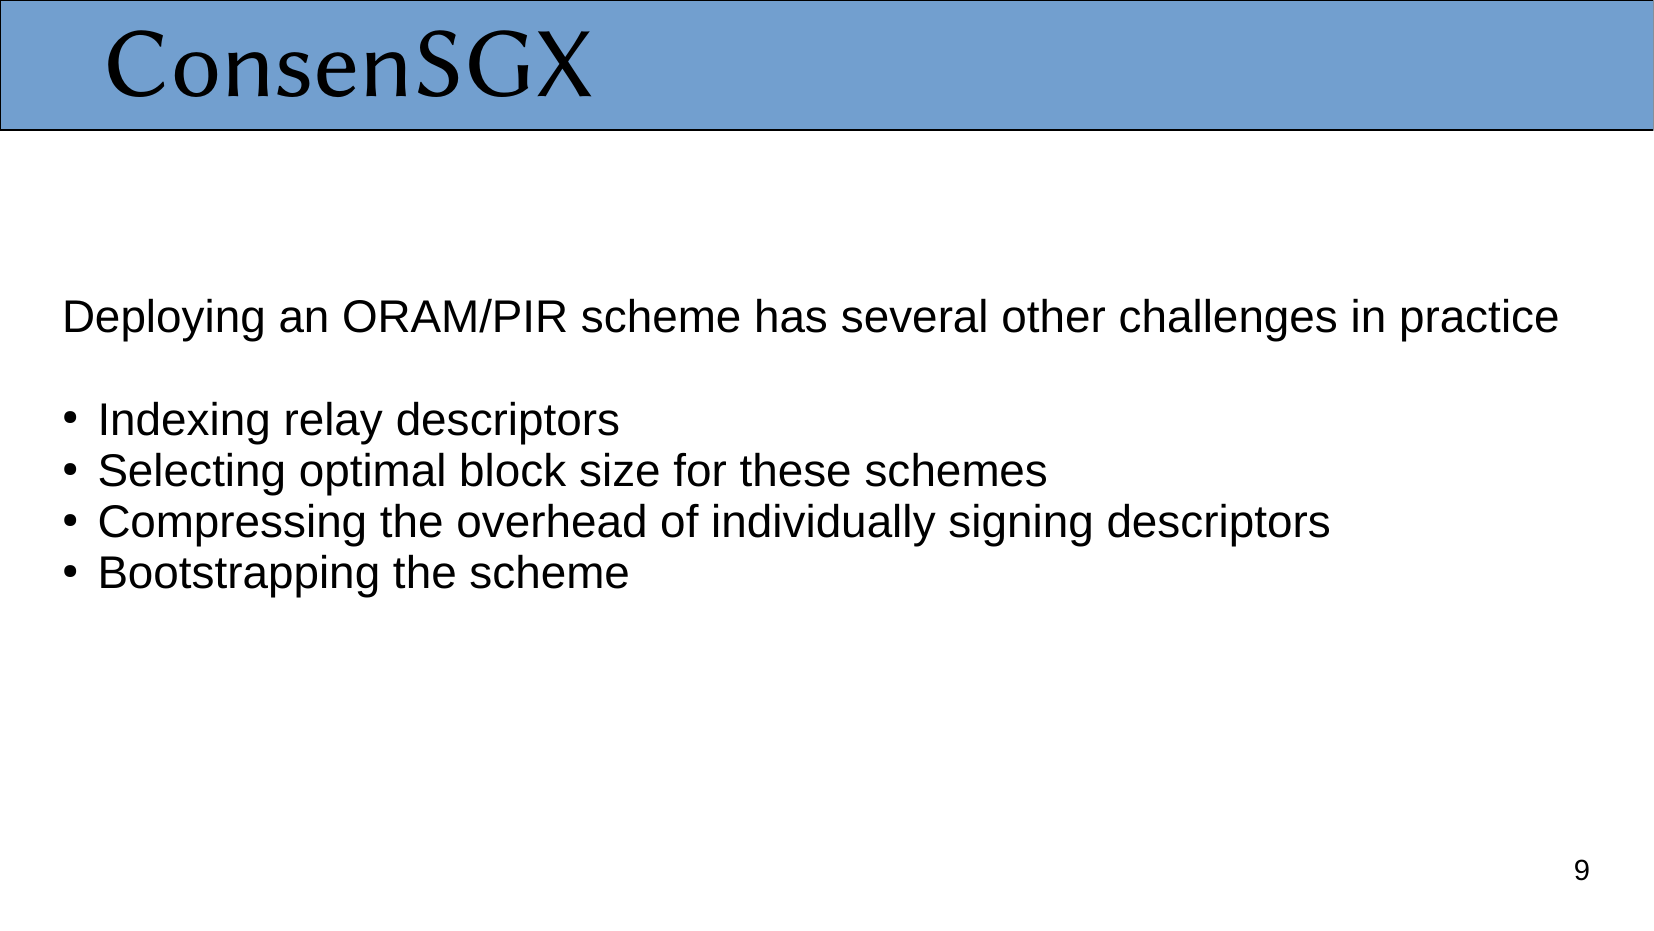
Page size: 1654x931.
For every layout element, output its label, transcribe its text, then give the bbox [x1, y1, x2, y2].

text_box 9 [1559, 846, 1607, 895]
text_box [1512, 0, 1654, 130]
text_box [0, 0, 88, 130]
text_box ConsenSGX [88, 0, 1512, 181]
text_box Deploying an ORAM/PIR scheme has several other challenges in practice Indexing relay descriptors Selecting optimal block size for these schemes Compressing the overhead of individually signing descriptors Bootstrapping the scheme [47, 181, 1619, 690]
